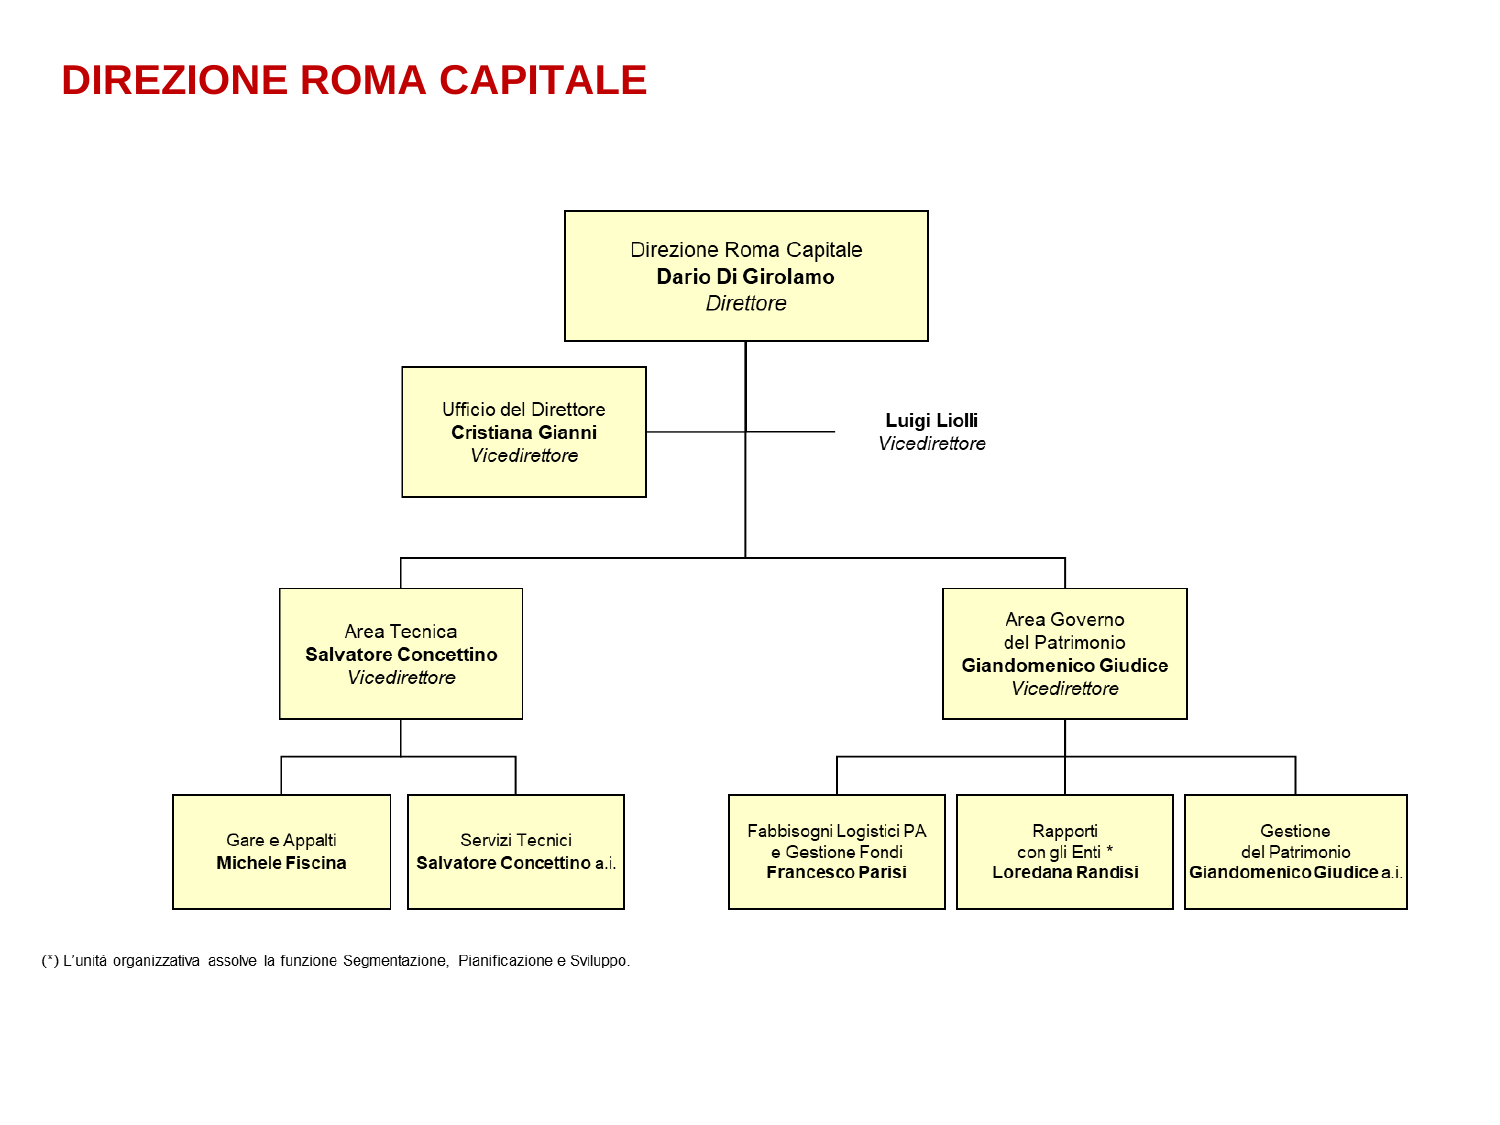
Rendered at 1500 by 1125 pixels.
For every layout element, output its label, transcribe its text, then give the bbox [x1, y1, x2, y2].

picture [27, 210, 1414, 978]
text_box DIREZIONE ROMA CAPITALE [46, 45, 1458, 128]
